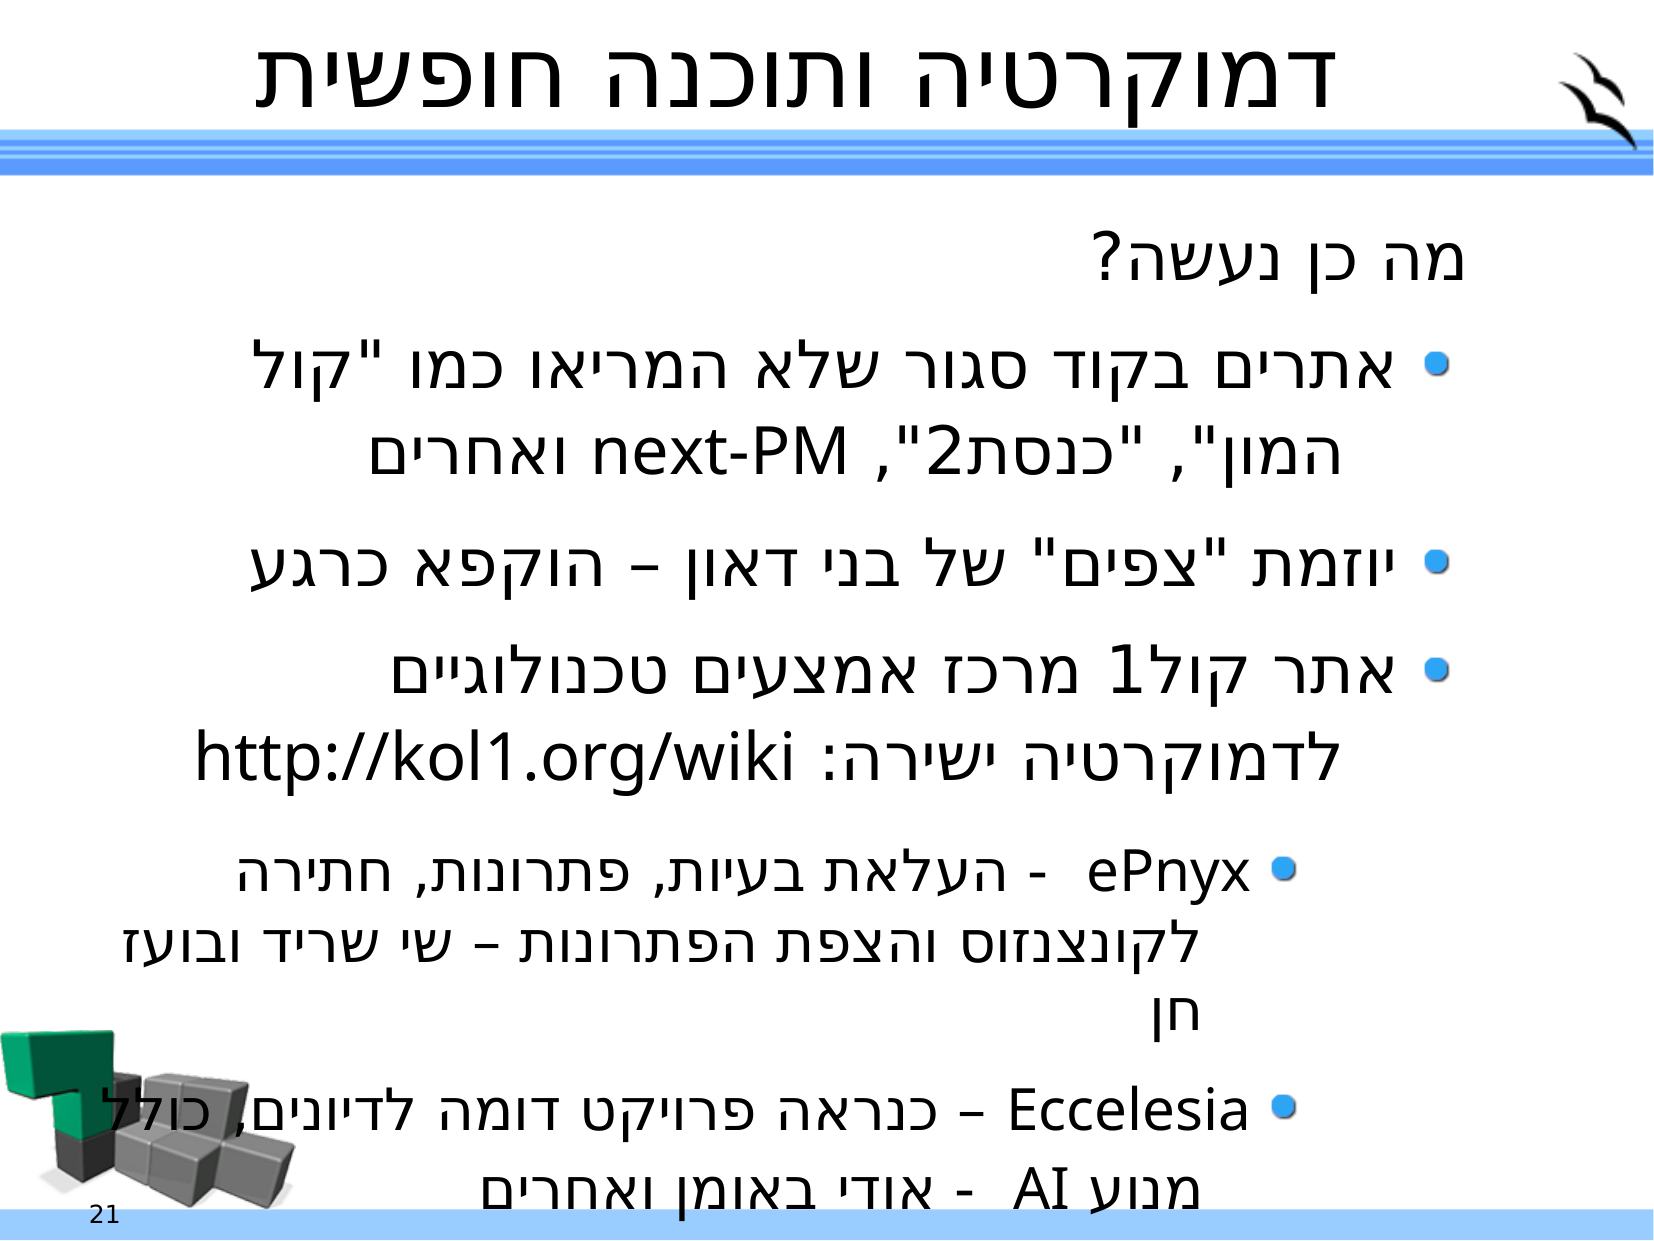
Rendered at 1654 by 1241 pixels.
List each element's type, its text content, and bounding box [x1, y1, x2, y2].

title דמוקרטיה ותוכנה חופשית [92, 19, 1505, 126]
picture [0, 1030, 296, 1211]
list מה כן נעשה? אתרים בקוד סגור שלא המריאו כמו "קול המון", "כנסת2", next-PM ואחרים יוזמת "צפים" של בני דאון – הוקפא כרגע אתר קול1 מרכז אמצעים טכנולוגיים לדמוקרטיה ישירה: http://kol1.org/wiki ePnyx - העלאת בעיות, פתרונות, חתירה לקונצנזוס והצפת הפתרונות – שי שריד ובועז חן Eccelesia – כנראה פרויקט דומה לדיונים, כולל מנוע AI - אודי באומן ואחרים [75, 218, 1488, 1174]
picture [0, 47, 1654, 180]
